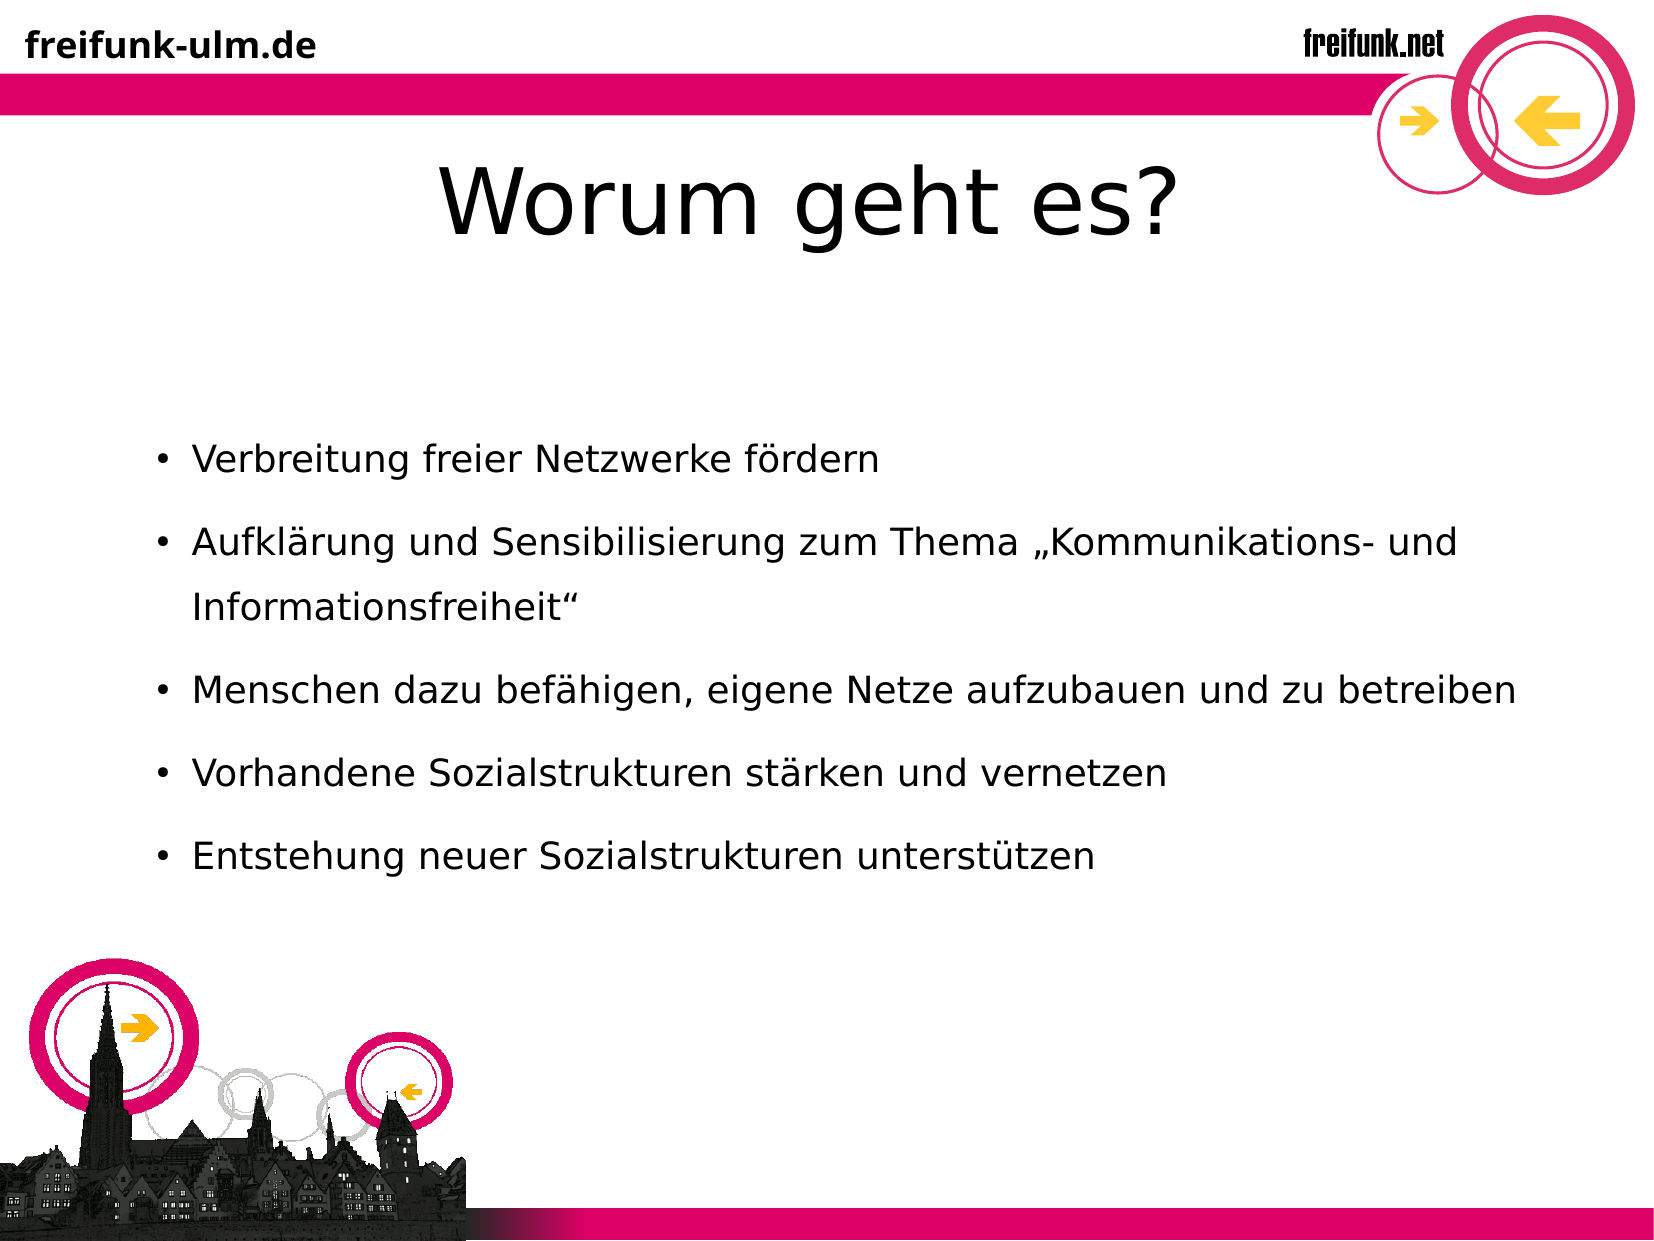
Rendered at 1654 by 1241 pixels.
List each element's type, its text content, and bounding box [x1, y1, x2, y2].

title Worum geht es? [180, 196, 1441, 271]
subtitle Verbreitung freier Netzwerke fördern Aufklärung und Sensibilisierung zum Thema „Kommunikations- und Informationsfreiheit“ Menschen dazu befähigen, eigene Netze aufzubauen und zu betreiben Vorhandene Sozialstrukturen stärken und vernetzen Entstehung neuer Sozialstrukturen unterstützen [82, 290, 1571, 955]
picture [0, 15, 1636, 196]
picture [0, 955, 1654, 1241]
